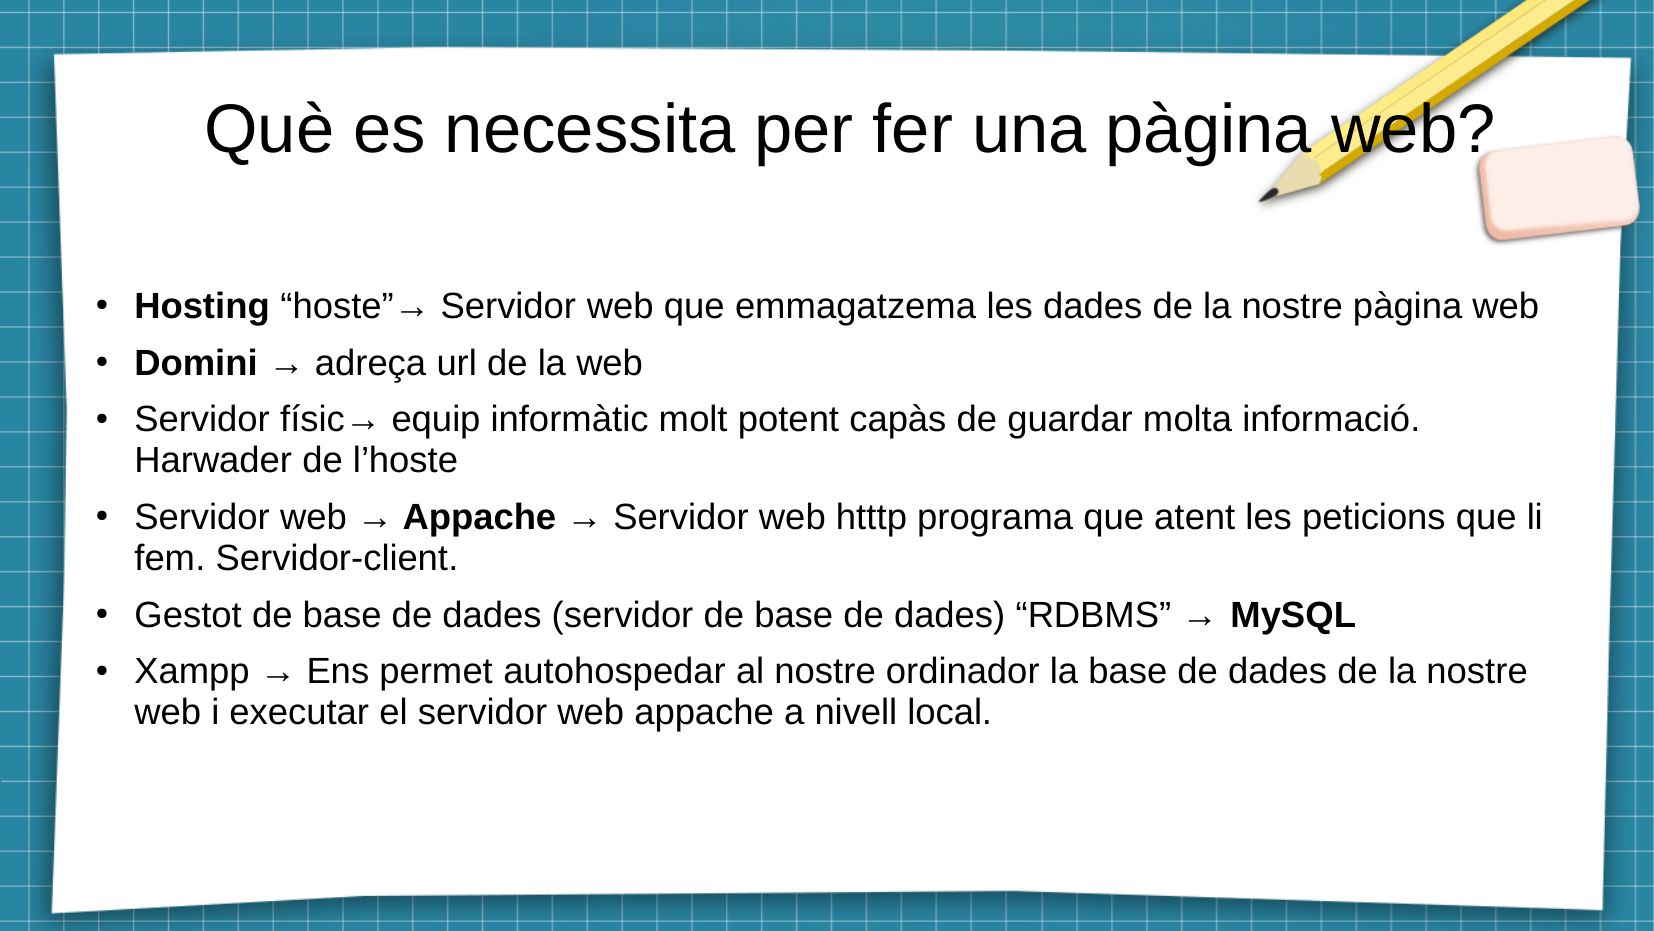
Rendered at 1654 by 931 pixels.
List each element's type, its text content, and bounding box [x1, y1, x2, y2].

picture [0, 0, 1654, 931]
list Hosting “hoste”→ Servidor web que emmagatzema les dades de la nostre pàgina web Domini → adreça url de la web Servidor físic→ equip informàtic molt potent capàs de guardar molta informació. Harwader de l’hoste Servidor web → Appache → Servidor web htttp programa que atent les peticions que li fem. Servidor-client. Gestot de base de dades (servidor de base de dades) “RDBMS” → MySQL Xampp → Ens permet autohospedar al nostre ordinador la base de dades de la nostre web i executar el servidor web appache a nivell local. [82, 228, 1571, 768]
title Què es necessita per fer una pàgina web? [106, 51, 1595, 207]
